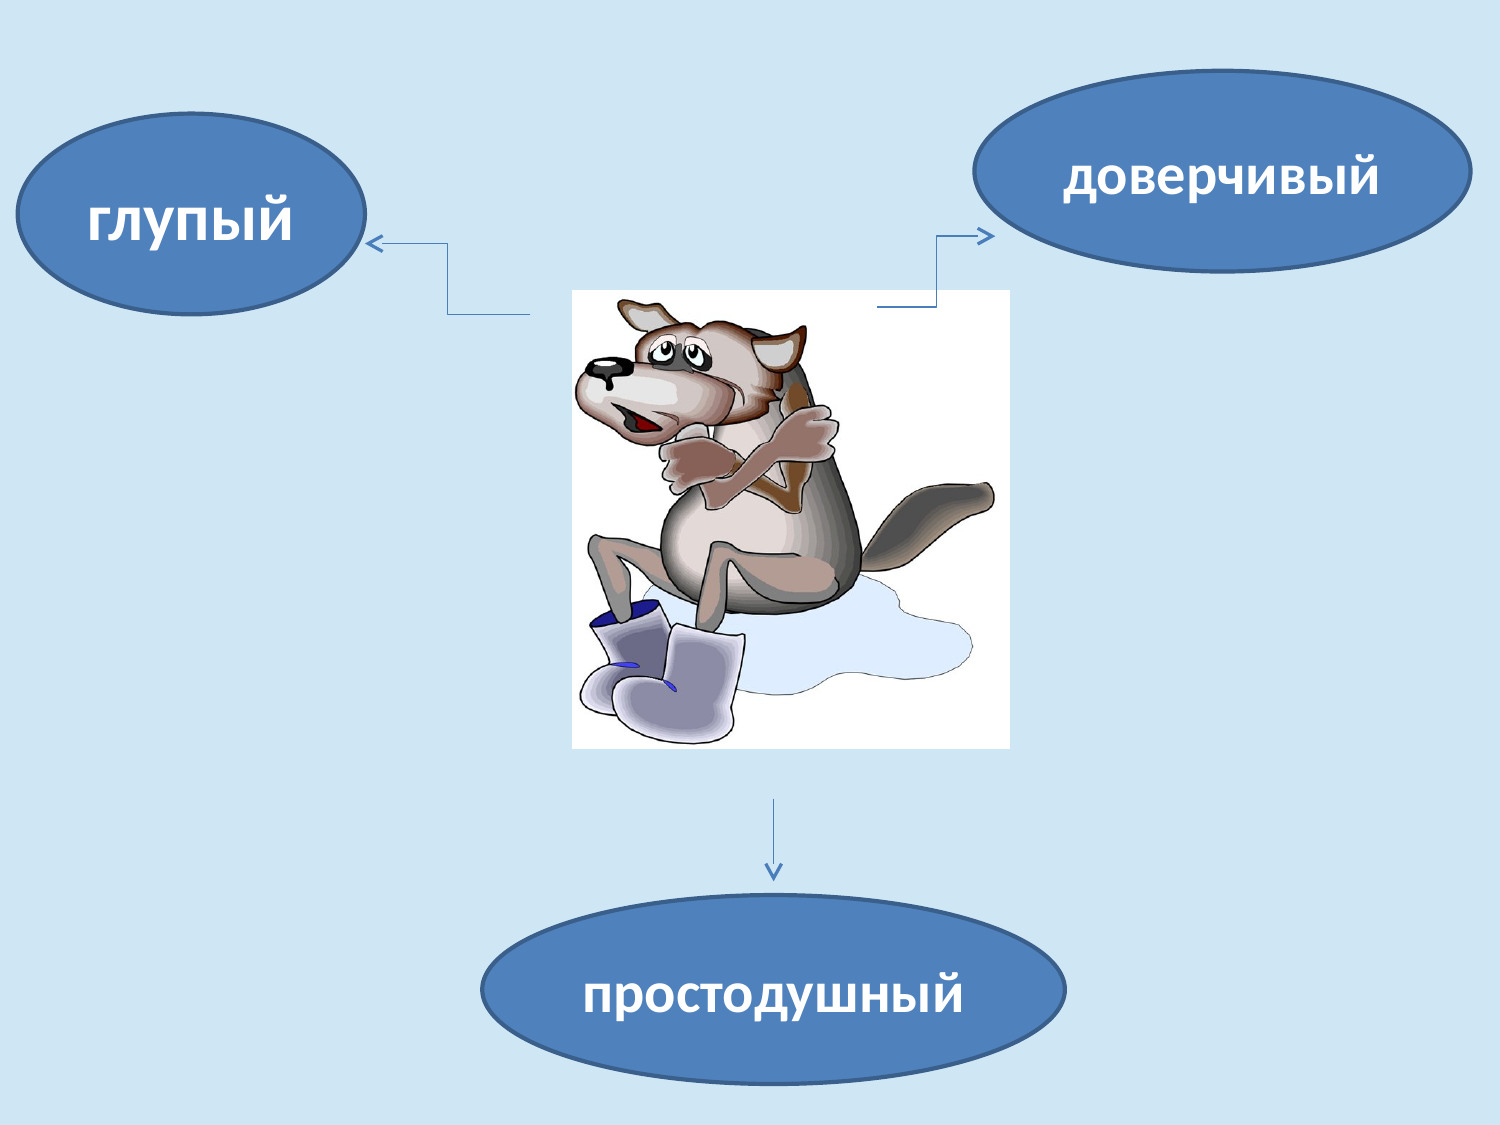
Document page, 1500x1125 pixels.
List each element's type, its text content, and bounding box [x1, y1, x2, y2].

text_box глупый [17, 113, 365, 315]
text_box простодушный [482, 895, 1065, 1085]
text_box доверчивый [974, 70, 1471, 272]
picture [572, 290, 1010, 749]
